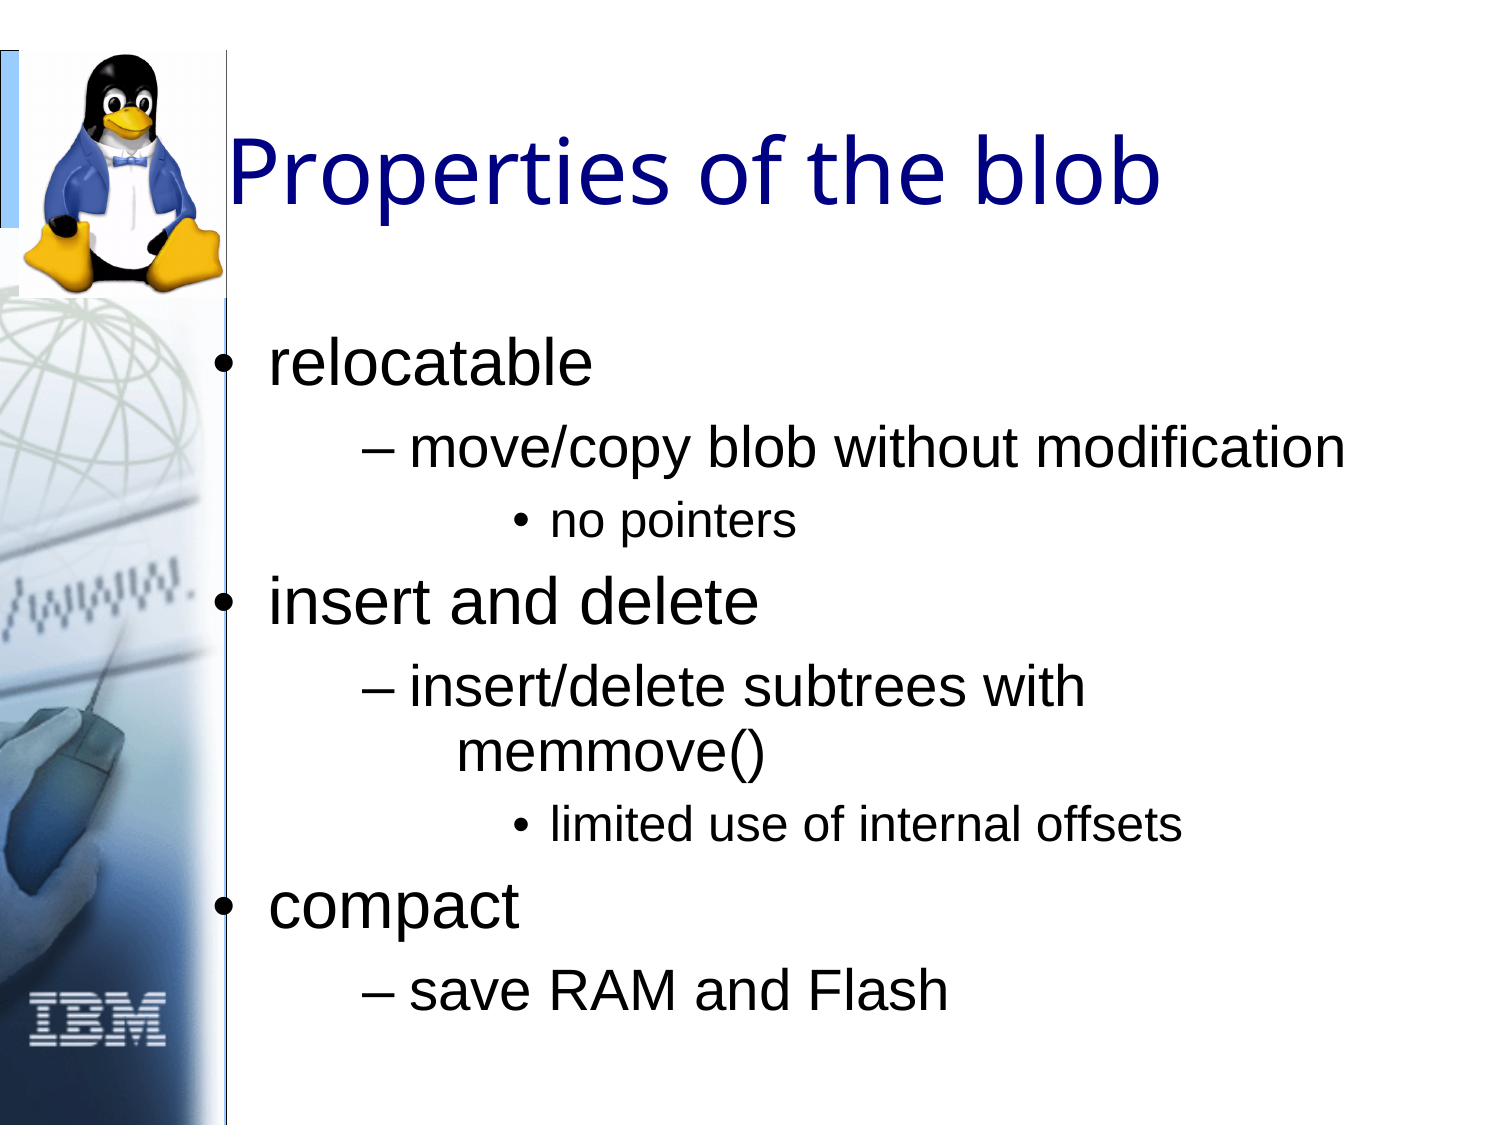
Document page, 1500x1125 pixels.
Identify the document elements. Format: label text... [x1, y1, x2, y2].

list relocatable move/copy blob without modification no pointers insert and delete insert/delete subtrees with memmove() limited use of internal offsets compact save RAM and Flash [212, 324, 1388, 1001]
title Properties of the blob [224, 99, 1388, 238]
